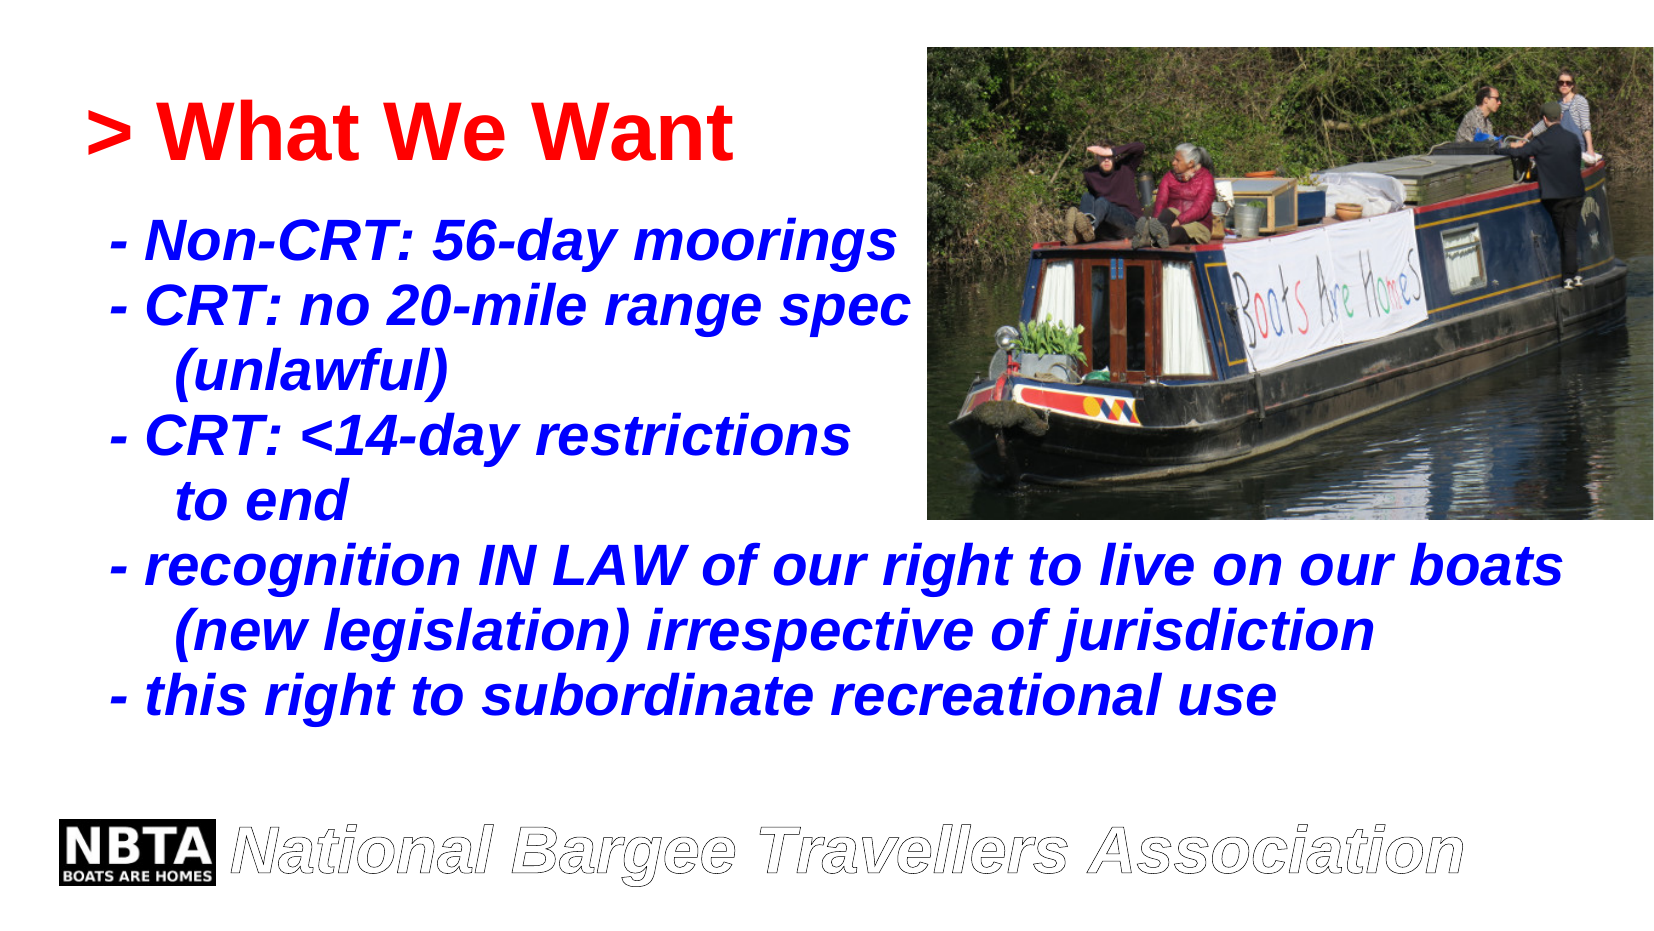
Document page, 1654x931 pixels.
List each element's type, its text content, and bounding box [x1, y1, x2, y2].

text_box - Non-CRT: 56-day moorings - CRT: no 20-mile range spec (unlawful) - CRT: <14-day restrictions to end - recognition IN LAW of our right to live on our boats (new legislation) irrespective of jurisdiction - this right to subordinate recreational use [94, 200, 1583, 756]
picture [927, 47, 1654, 520]
picture [59, 819, 214, 886]
text_box > What We Want [70, 78, 927, 187]
text_box National Bargee Travellers Association [214, 806, 1531, 907]
